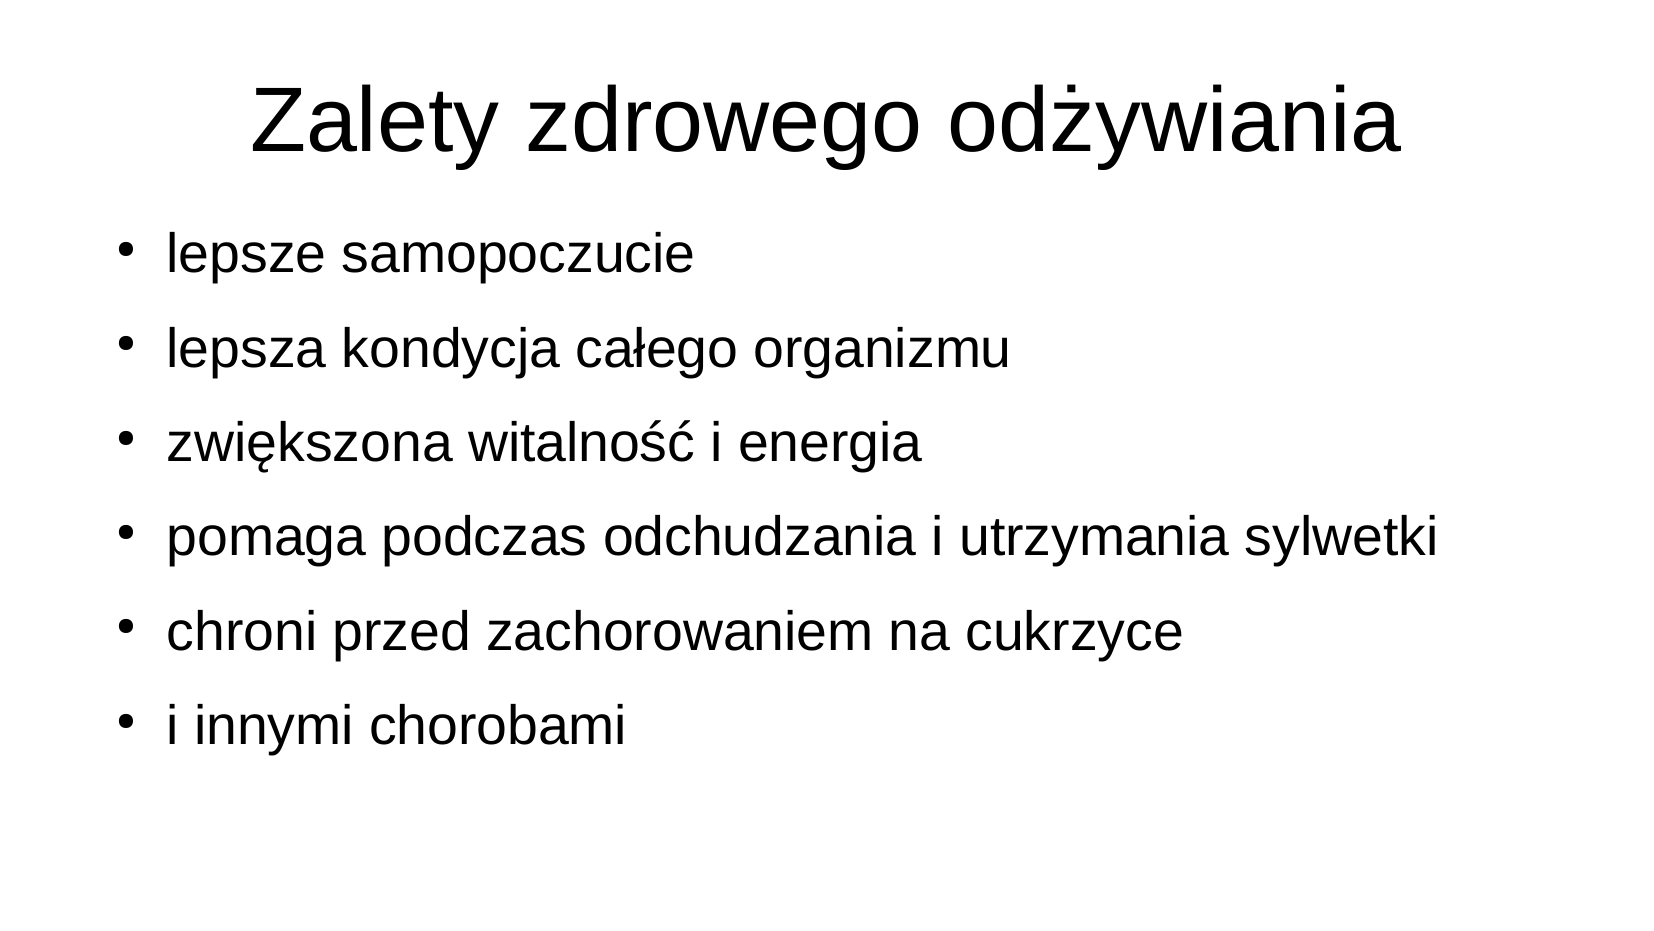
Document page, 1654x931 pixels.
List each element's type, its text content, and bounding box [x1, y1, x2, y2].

title Zalety zdrowego odżywiania [82, 37, 1571, 193]
list lepsze samopoczucie lepsza kondycja całego organizmu zwiększona witalność i energia pomaga podczas odchudzania i utrzymania sylwetki chroni przed zachorowaniem na cukrzyce i innymi chorobami [82, 217, 1571, 758]
